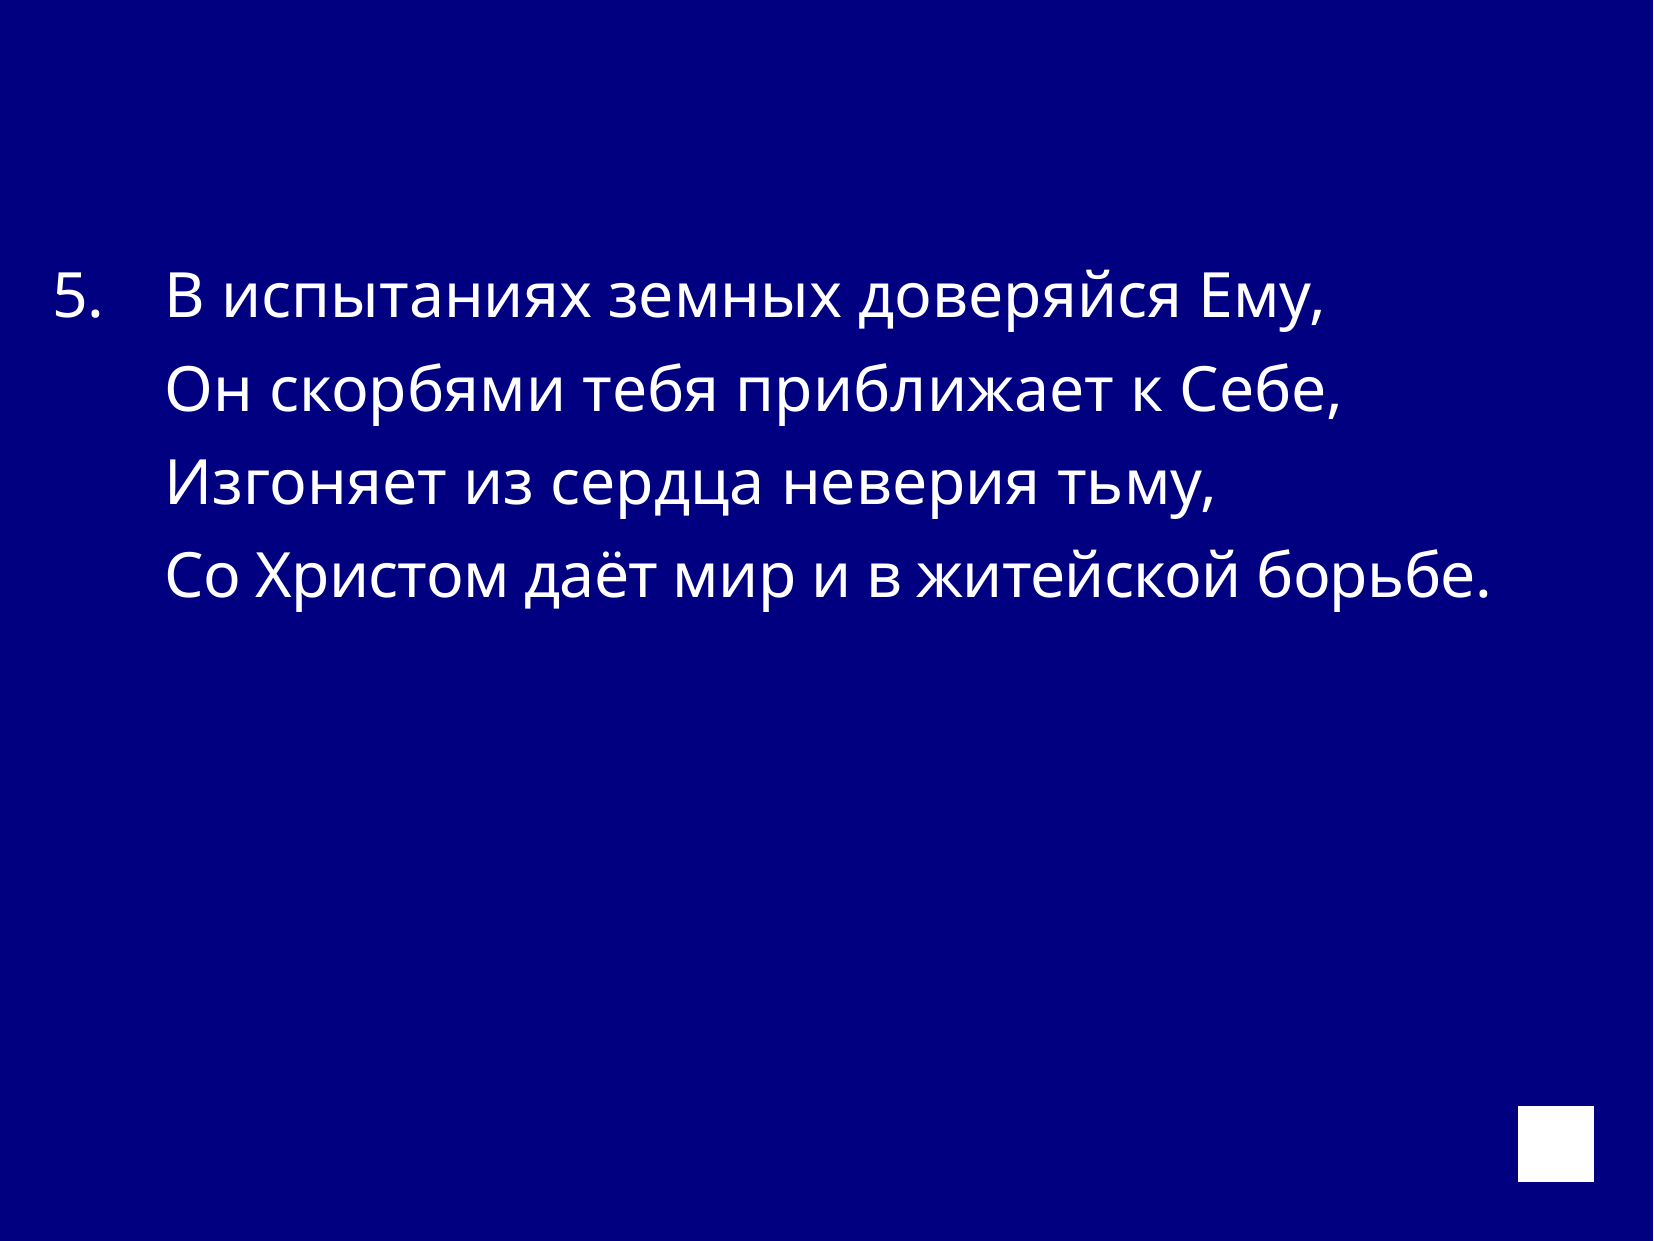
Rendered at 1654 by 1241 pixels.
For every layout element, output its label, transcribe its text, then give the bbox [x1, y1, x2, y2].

text_box 5. В испытаниях земных доверяйся Ему, Он скорбями тебя приближает к Себе, Изгоняет из сердца неверия тьму, Со Христом даёт мир и в житейской борьбе. [37, 150, 1651, 1163]
text_box [1518, 1163, 1594, 1182]
